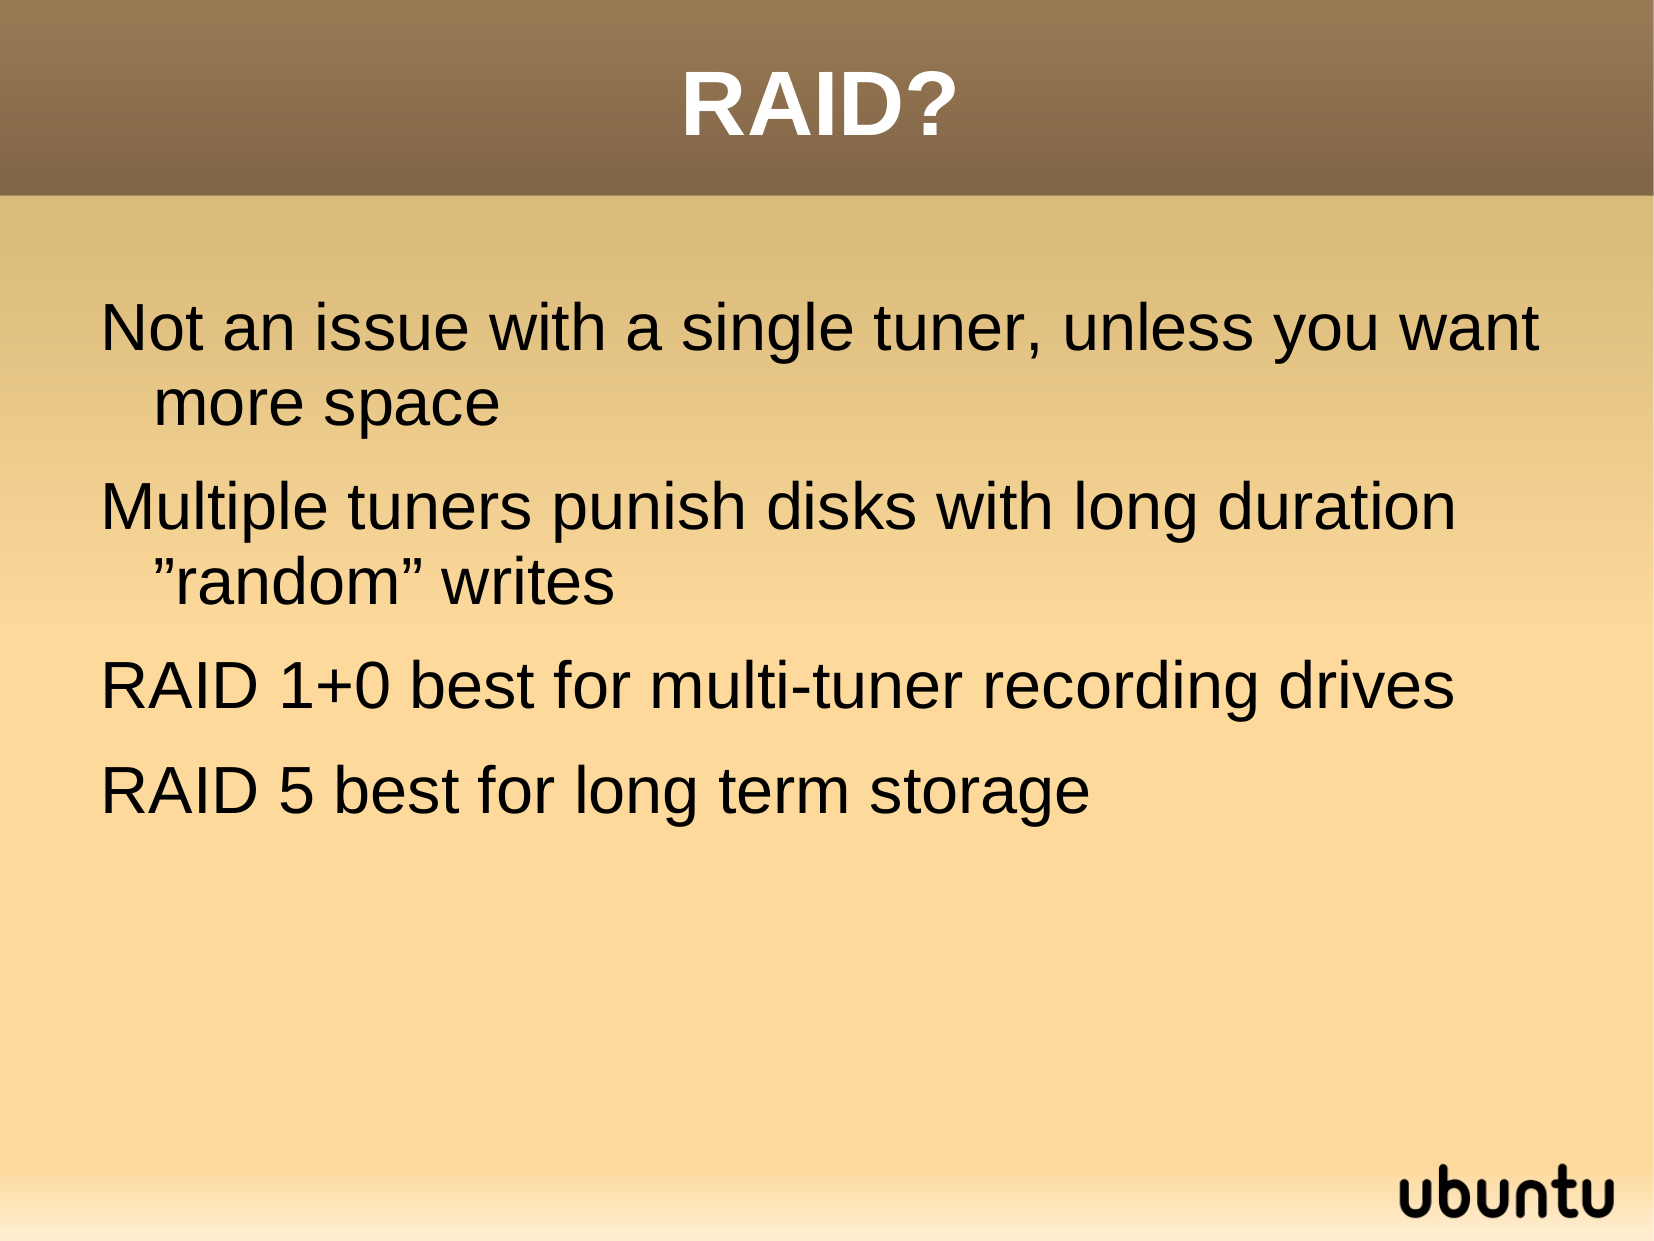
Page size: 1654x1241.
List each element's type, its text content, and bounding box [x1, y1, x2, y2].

title RAID? [76, 7, 1565, 200]
picture [0, 0, 1654, 1241]
list Not an issue with a single tuner, unless you want more space Multiple tuners punish disks with long duration ”random” writes RAID 1+0 best for multi-tuner recording drives RAID 5 best for long term storage [82, 290, 1571, 1094]
